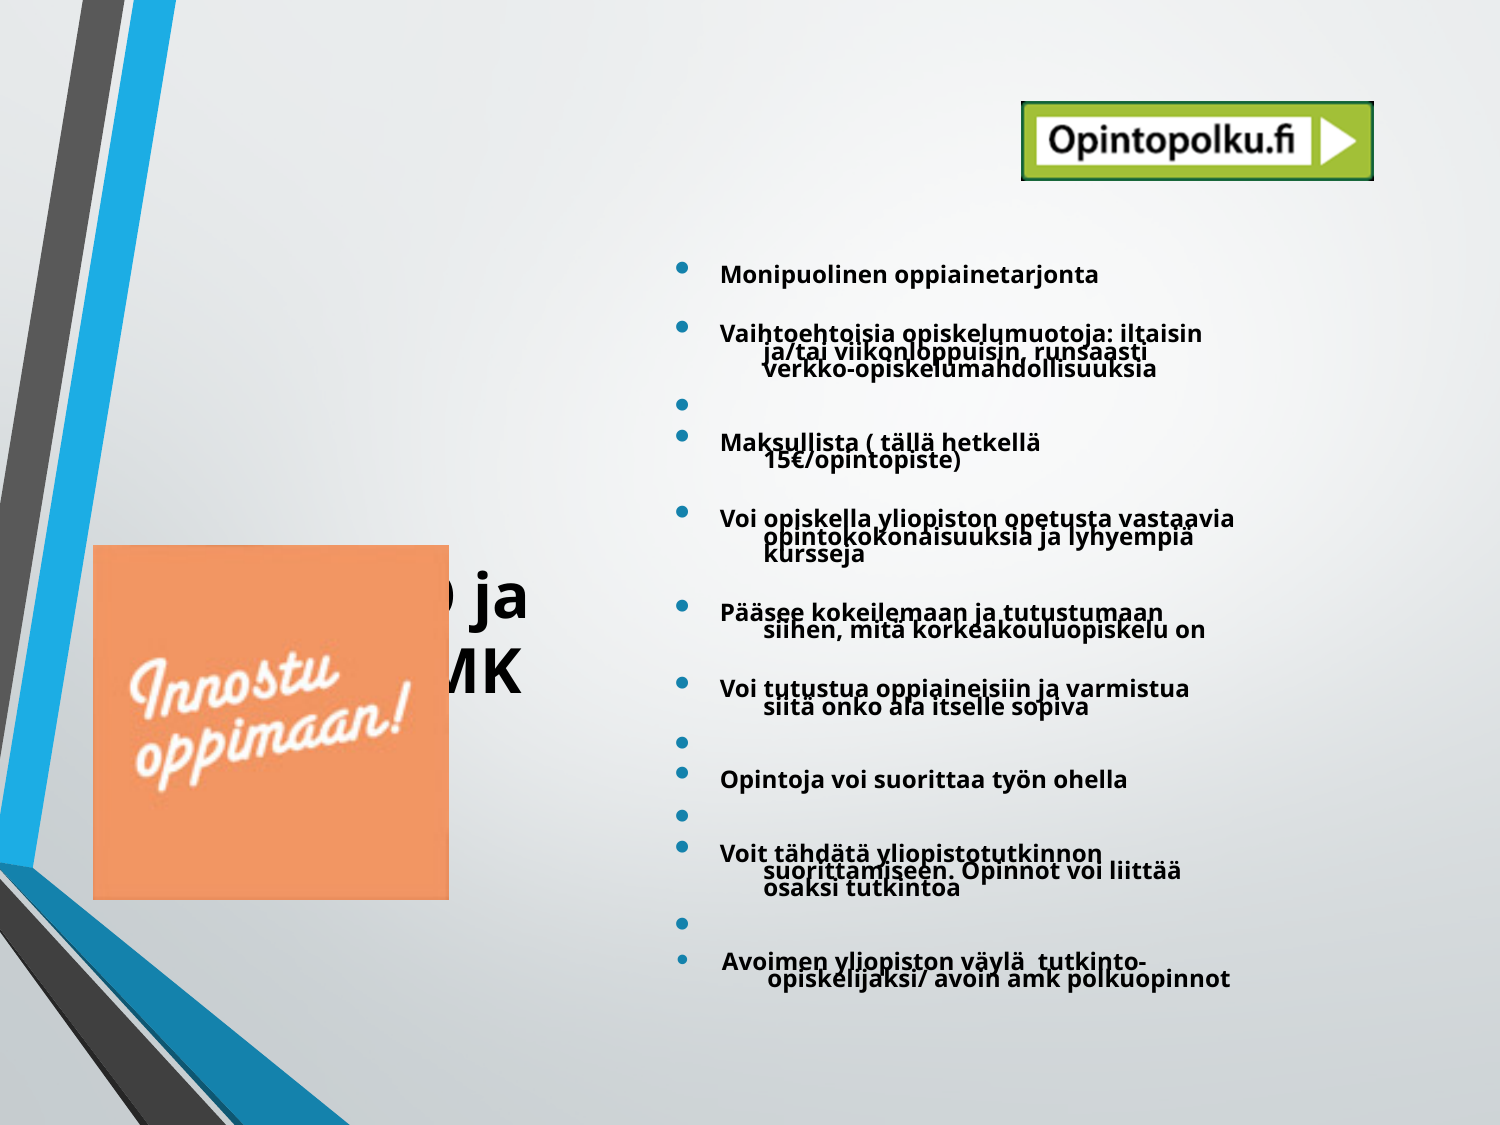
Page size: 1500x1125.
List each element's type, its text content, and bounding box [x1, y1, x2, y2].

list Monipuolinen oppiainetarjonta Vaihtoehtoisia opiskelumuotoja: iltaisin ja/tai viikonloppuisin, runsaasti verkko-opiskelumahdollisuuksia Maksullista ( tällä hetkellä 15€/opintopiste) Voi opiskella yliopiston opetusta vastaavia opintokokonaisuuksia ja lyhyempiä kursseja Pääsee kokeilemaan ja tutustumaan siihen, mitä korkeakouluopiskelu on Voi tutustua oppiaineisiin ja varmistua siitä onko ala itselle sopiva Opintoja voi suorittaa työn ohella Voit tähdätä yliopistotutkinnon suorittamiseen. Opinnot voi liittää osaksi tutkintoa Avoimen yliopiston väylä tutkinto-opiskelijaksi/ avoin amk polkuopinnot [466, 231, 1400, 1001]
title AVOIN YO ja AVOIN AMK [35, 37, 1263, 225]
picture [1021, 101, 1374, 181]
picture [93, 545, 449, 900]
